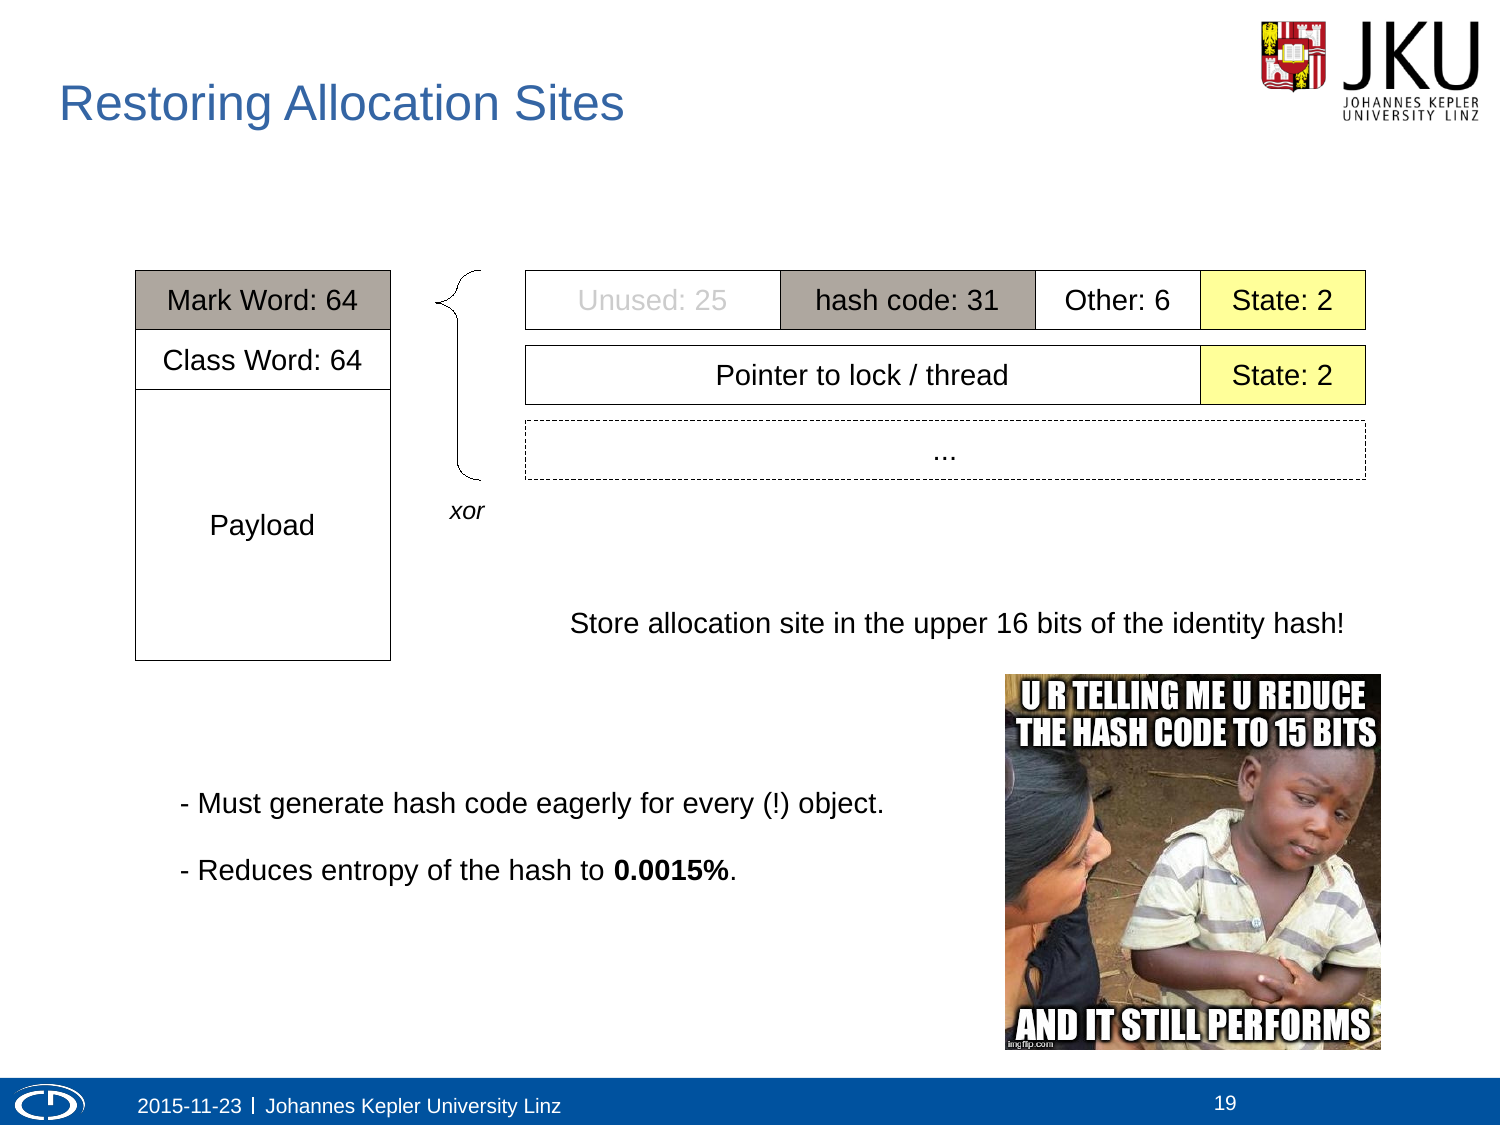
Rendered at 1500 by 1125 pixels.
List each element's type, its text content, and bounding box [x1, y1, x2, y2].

text_box Pointer to lock / thread [525, 345, 1200, 405]
text_box xor [435, 489, 500, 533]
text_box Mark Word: 64 [135, 270, 391, 329]
text_box State: 2 [1200, 345, 1366, 405]
picture [11, 1077, 88, 1125]
text_box - Must generate hash code eagerly for every (!) object. [165, 780, 901, 828]
text_box Class Word: 64 [135, 329, 391, 389]
picture [1005, 674, 1381, 1051]
text_box hash code: 31 [780, 270, 1035, 330]
text_box Other: 6 [1035, 270, 1200, 330]
text_box State: 2 [1200, 270, 1366, 330]
text_box Payload [135, 389, 391, 661]
text_box - Reduces entropy of the hash to 0.0015%. [165, 846, 753, 895]
title Restoring Allocation Sites [58, 58, 1004, 148]
text_box Store allocation site in the upper 16 bits of the identity hash! [555, 600, 1362, 648]
text_box ... [525, 420, 1366, 480]
picture [1249, 7, 1495, 129]
text_box Unused: 25 [525, 270, 780, 330]
